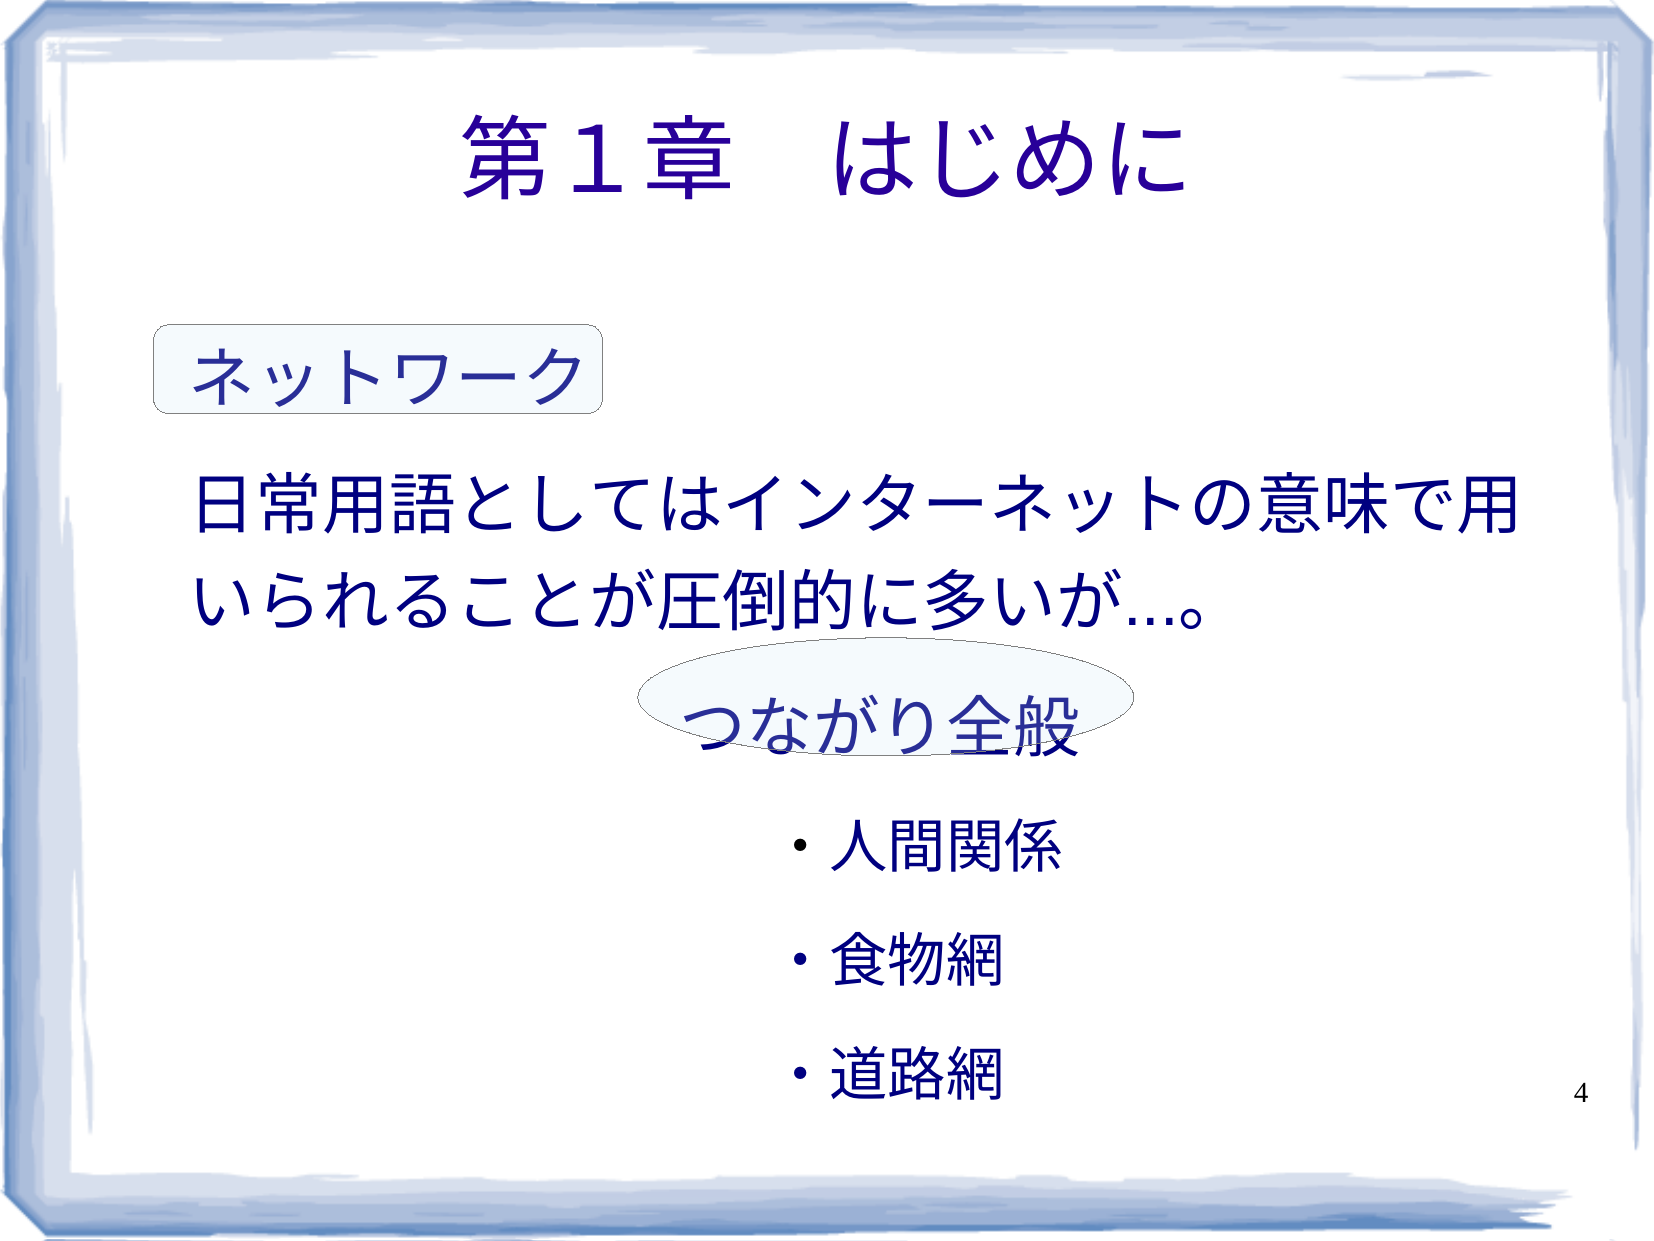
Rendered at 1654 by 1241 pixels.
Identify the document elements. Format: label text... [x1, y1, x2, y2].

text_box [637, 637, 1134, 756]
title 第１章 はじめに [82, 49, 1571, 257]
text_box [153, 324, 603, 414]
picture [0, 0, 1654, 1241]
list ネットワーク 日常用語としてはインターネットの意味で用いられることが圧倒的に多いが...。 つながり全般 ・人間関係 ・食物網 ・道路網 [118, 324, 1571, 1064]
